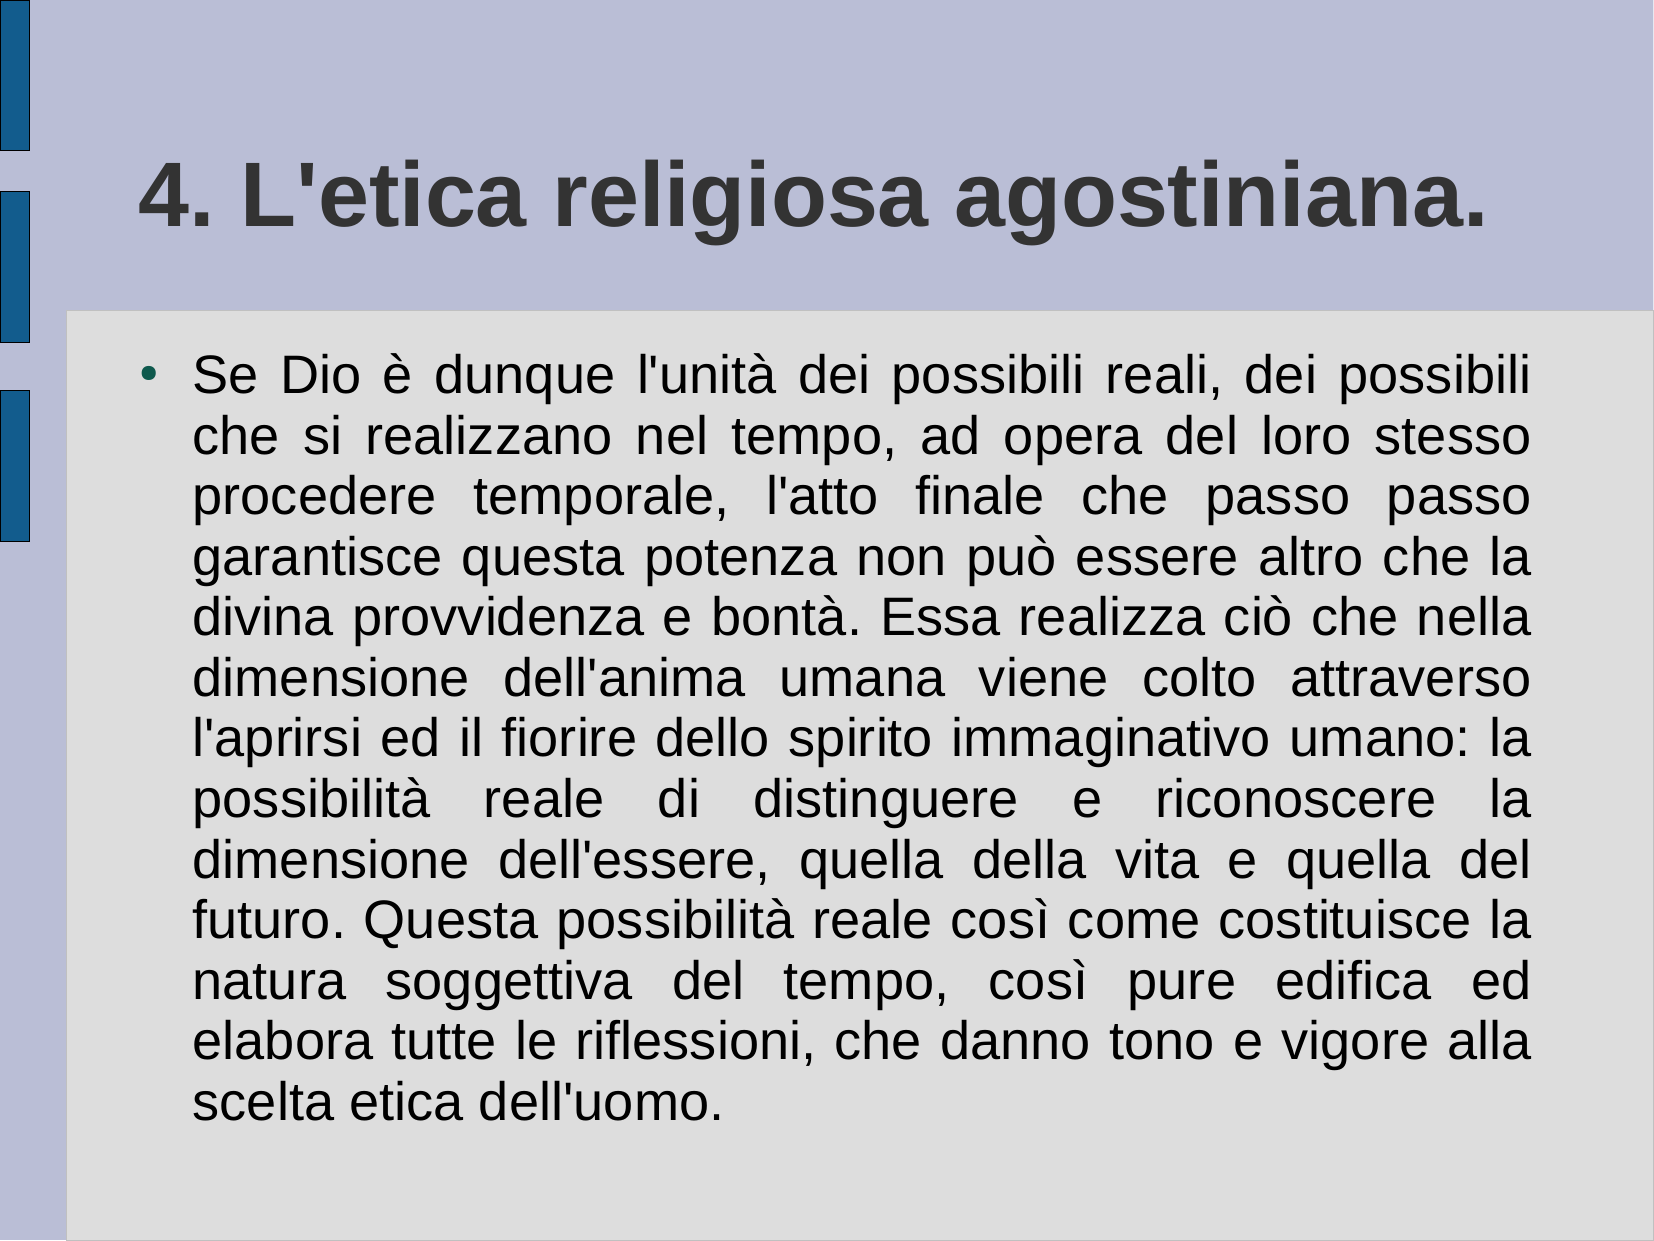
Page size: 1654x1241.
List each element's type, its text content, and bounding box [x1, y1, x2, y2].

title 4. L'etica religiosa agostiniana. [121, 91, 1534, 299]
list Se Dio è dunque l'unità dei possibili reali, dei possibili che si realizzano nel tempo, ad opera del loro stesso procedere temporale, l'atto finale che passo passo garantisce questa potenza non può essere altro che la divina provvidenza e bontà. Essa realizza ciò che nella dimensione dell'anima umana viene colto attraverso l'aprirsi ed il fiorire dello spirito immaginativo umano: la possibilità reale di distinguere e riconoscere la dimensione dell'essere, quella della vita e quella del futuro. Questa possibilità reale così come costituisce la natura soggettiva del tempo, così pure edifica ed elabora tutte le riflessioni, che danno tono e vigore alla scelta etica dell'uomo. [121, 344, 1534, 1132]
